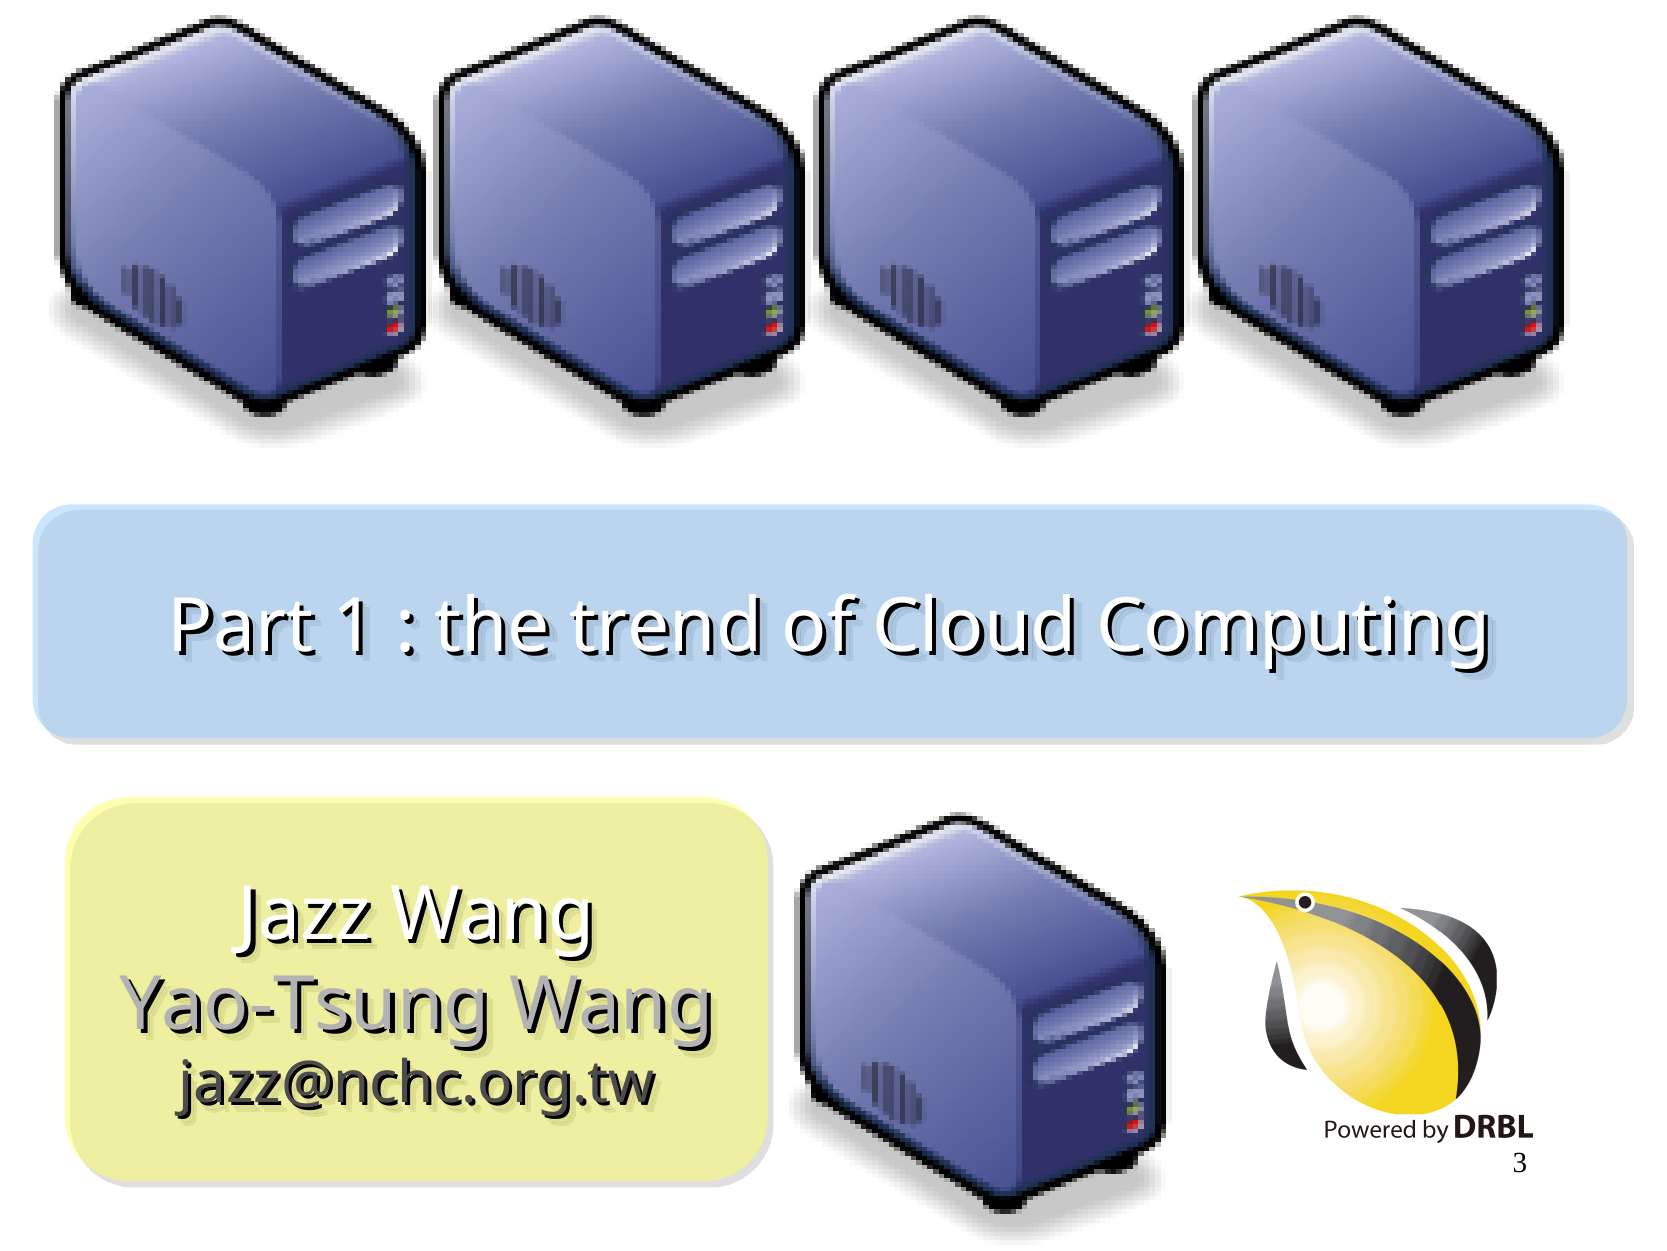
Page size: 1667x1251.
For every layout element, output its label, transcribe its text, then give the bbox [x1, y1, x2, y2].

text_box Part 1 : the trend of Cloud Computing [32, 504, 1628, 739]
picture [1224, 874, 1548, 1152]
picture [27, 2, 1609, 502]
text_box Jazz Wang Yao-Tsung Wang jazz@nchc.org.tw [64, 797, 767, 1182]
picture [767, 799, 1211, 1249]
